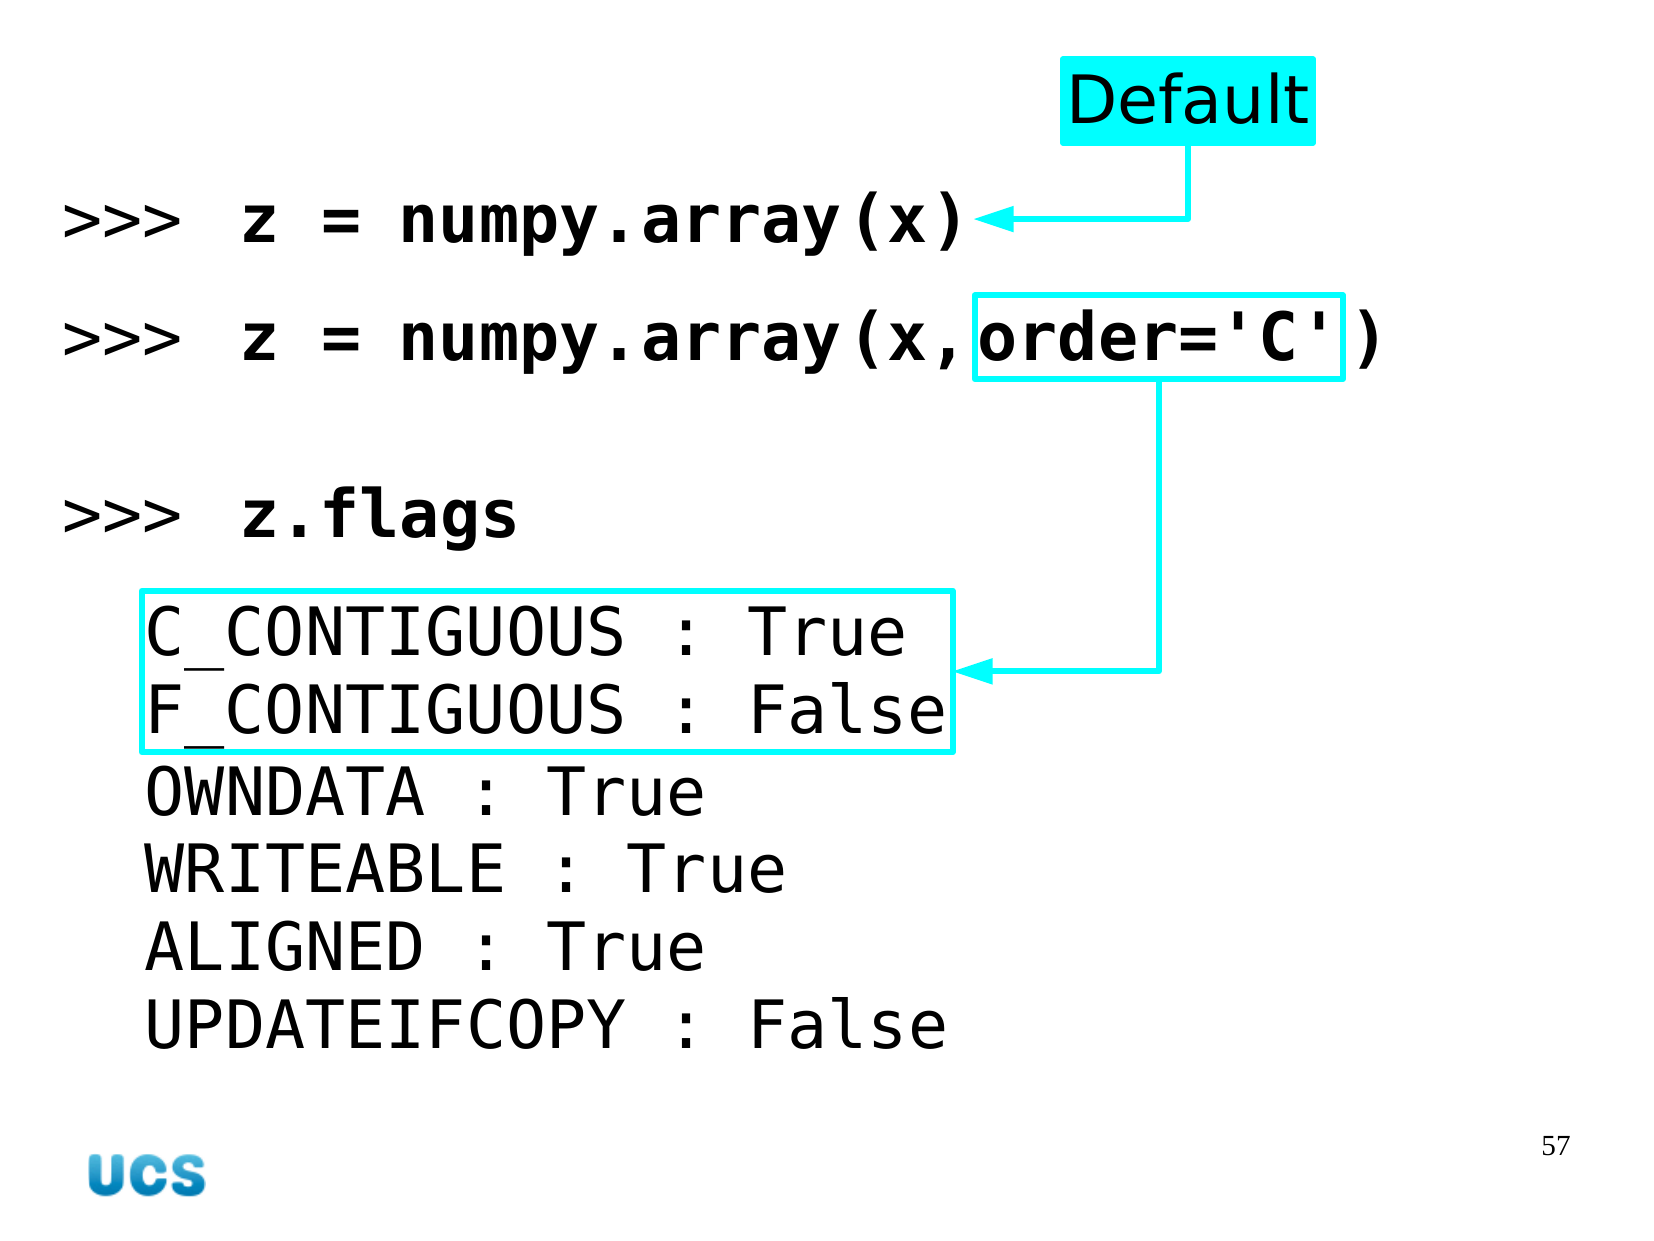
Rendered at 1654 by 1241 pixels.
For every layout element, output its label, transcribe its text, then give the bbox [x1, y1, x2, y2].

text_box OWNDATA : True WRITEABLE : True ALIGNED : True UPDATEIFCOPY : False [141, 750, 953, 1068]
text_box Default [1062, 59, 1314, 143]
text_box . [596, 177, 638, 261]
text_box >>> [59, 295, 186, 380]
picture [88, 1153, 206, 1198]
text_box z.flags [236, 472, 524, 557]
text_box array [638, 177, 844, 261]
text_box z [236, 177, 283, 261]
text_box = [318, 295, 366, 380]
text_box array [638, 295, 844, 380]
text_box (x [844, 177, 927, 261]
text_box >>> [59, 177, 186, 261]
text_box . [596, 295, 638, 380]
text_box numpy [395, 177, 596, 261]
text_box order='C' [974, 295, 1343, 380]
text_box = [318, 177, 366, 261]
text_box C_CONTIGUOUS : True F_CONTIGUOUS : False [141, 590, 953, 750]
text_box ) [1346, 295, 1394, 380]
text_box (x, [844, 295, 972, 380]
text_box >>> [59, 472, 186, 557]
text_box numpy [395, 295, 596, 380]
text_box z [236, 295, 283, 380]
text_box ) [927, 177, 974, 261]
